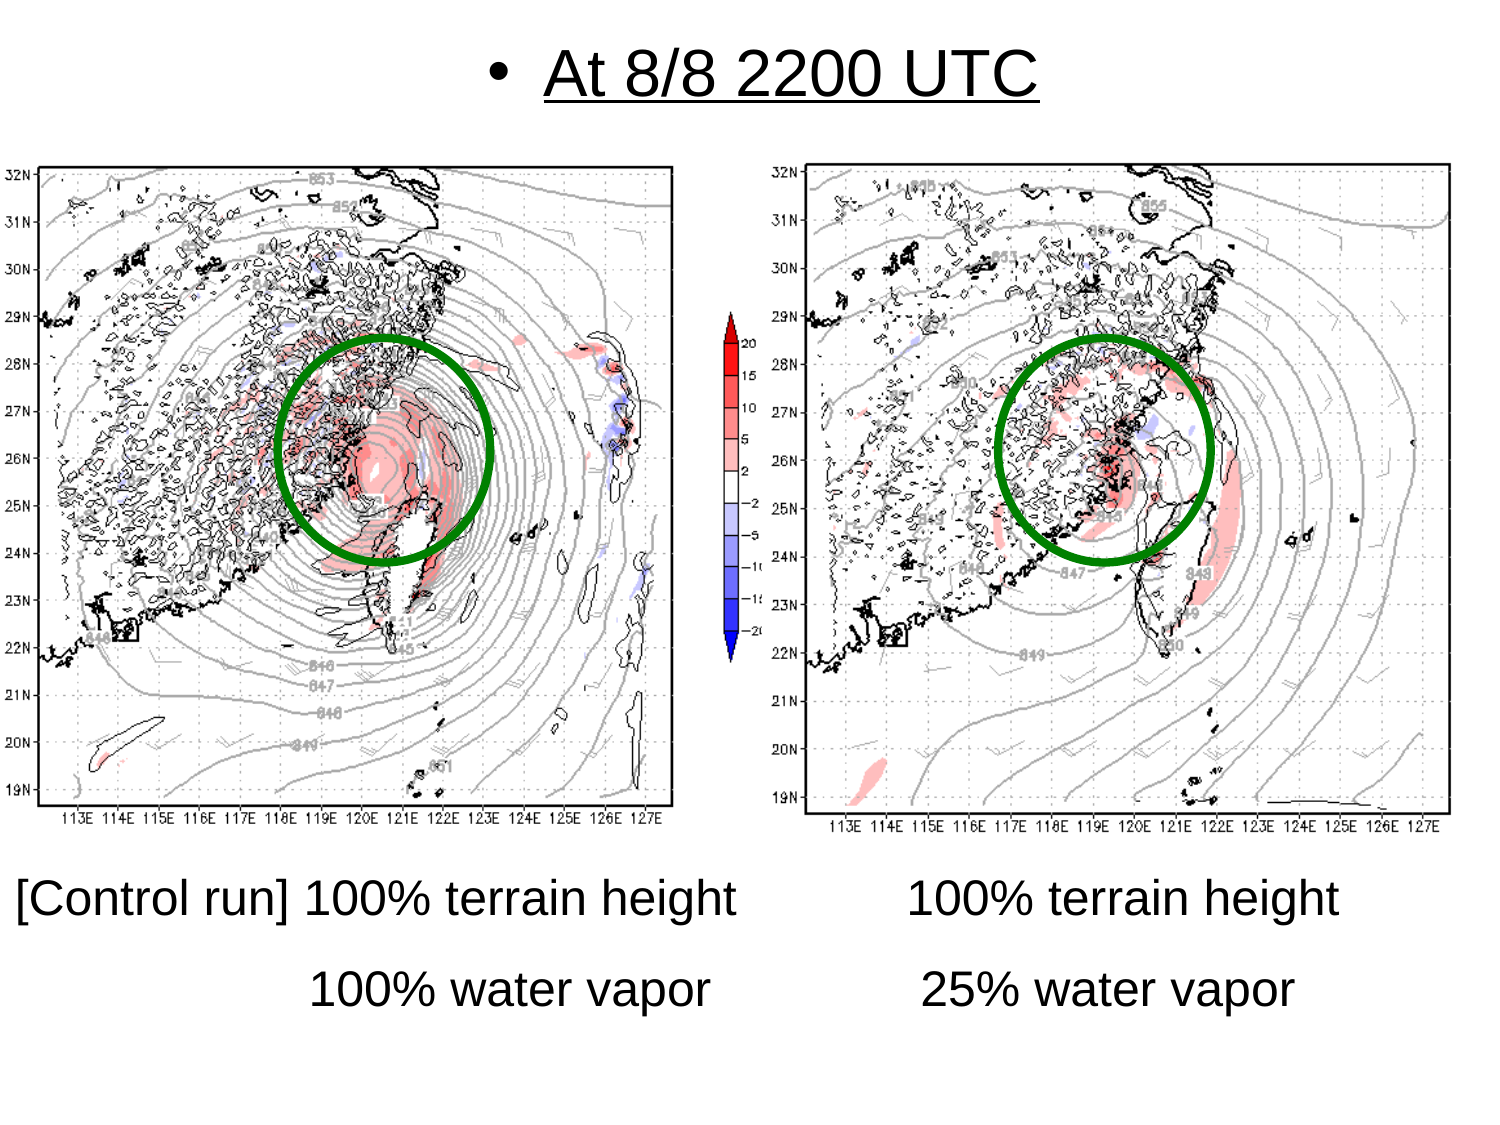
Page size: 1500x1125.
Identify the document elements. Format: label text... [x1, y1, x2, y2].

picture [0, 160, 1470, 882]
list At 8/8 2200 UTC [88, 31, 1439, 126]
text_box 100% terrain height 25% water vapor [891, 857, 1424, 1025]
text_box [Control run] 100% terrain height 100% water vapor [0, 857, 768, 1025]
